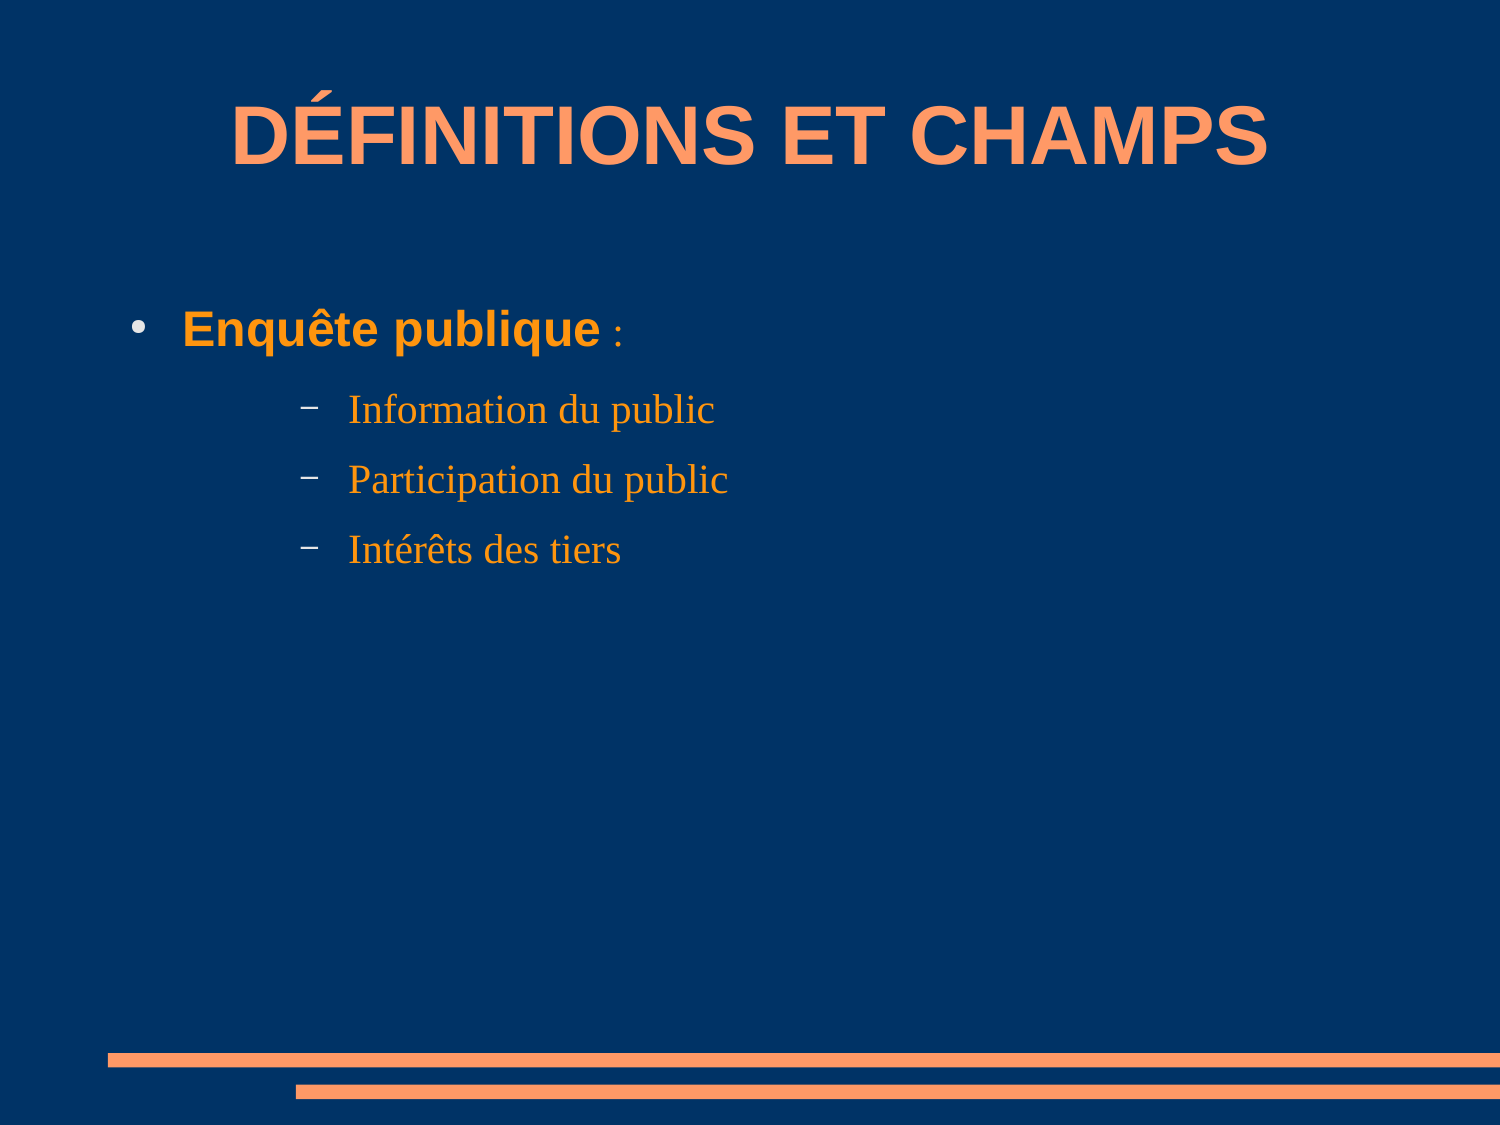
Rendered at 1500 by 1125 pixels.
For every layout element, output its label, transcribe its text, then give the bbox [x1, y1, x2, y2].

list Enquête publique : Information du public Participation du public Intérêts des tiers [111, 206, 1418, 1036]
title DÉFINITIONS ET CHAMPS [110, 49, 1392, 223]
